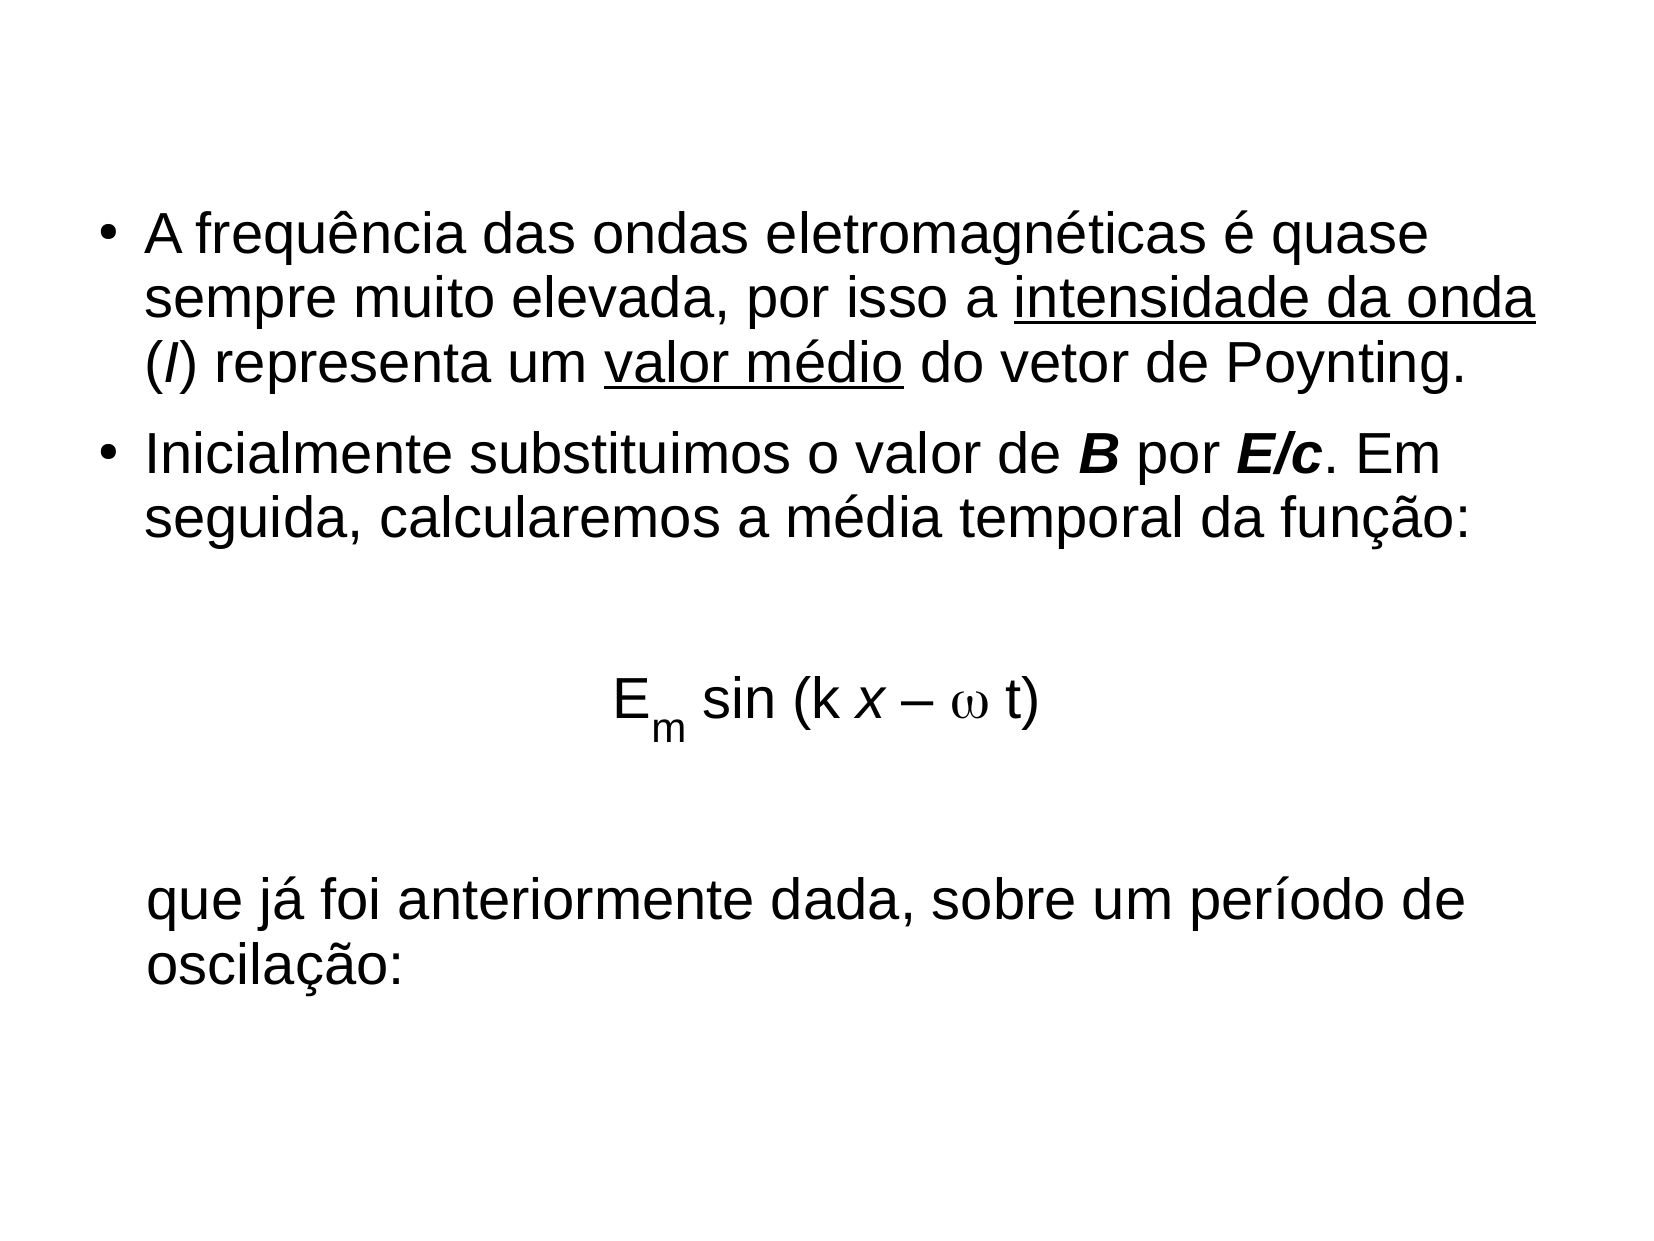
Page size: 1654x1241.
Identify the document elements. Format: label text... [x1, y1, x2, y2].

list A frequência das ondas eletromagnéticas é quase sempre muito elevada, por isso a intensidade da onda (I) representa um valor médio do vetor de Poynting. Inicialmente substituimos o valor de B por E/c. Em seguida, calcularemos a média temporal da função: Em sin (k x – w t) que já foi anteriormente dada, sobre um período de oscilação: [82, 200, 1571, 1010]
